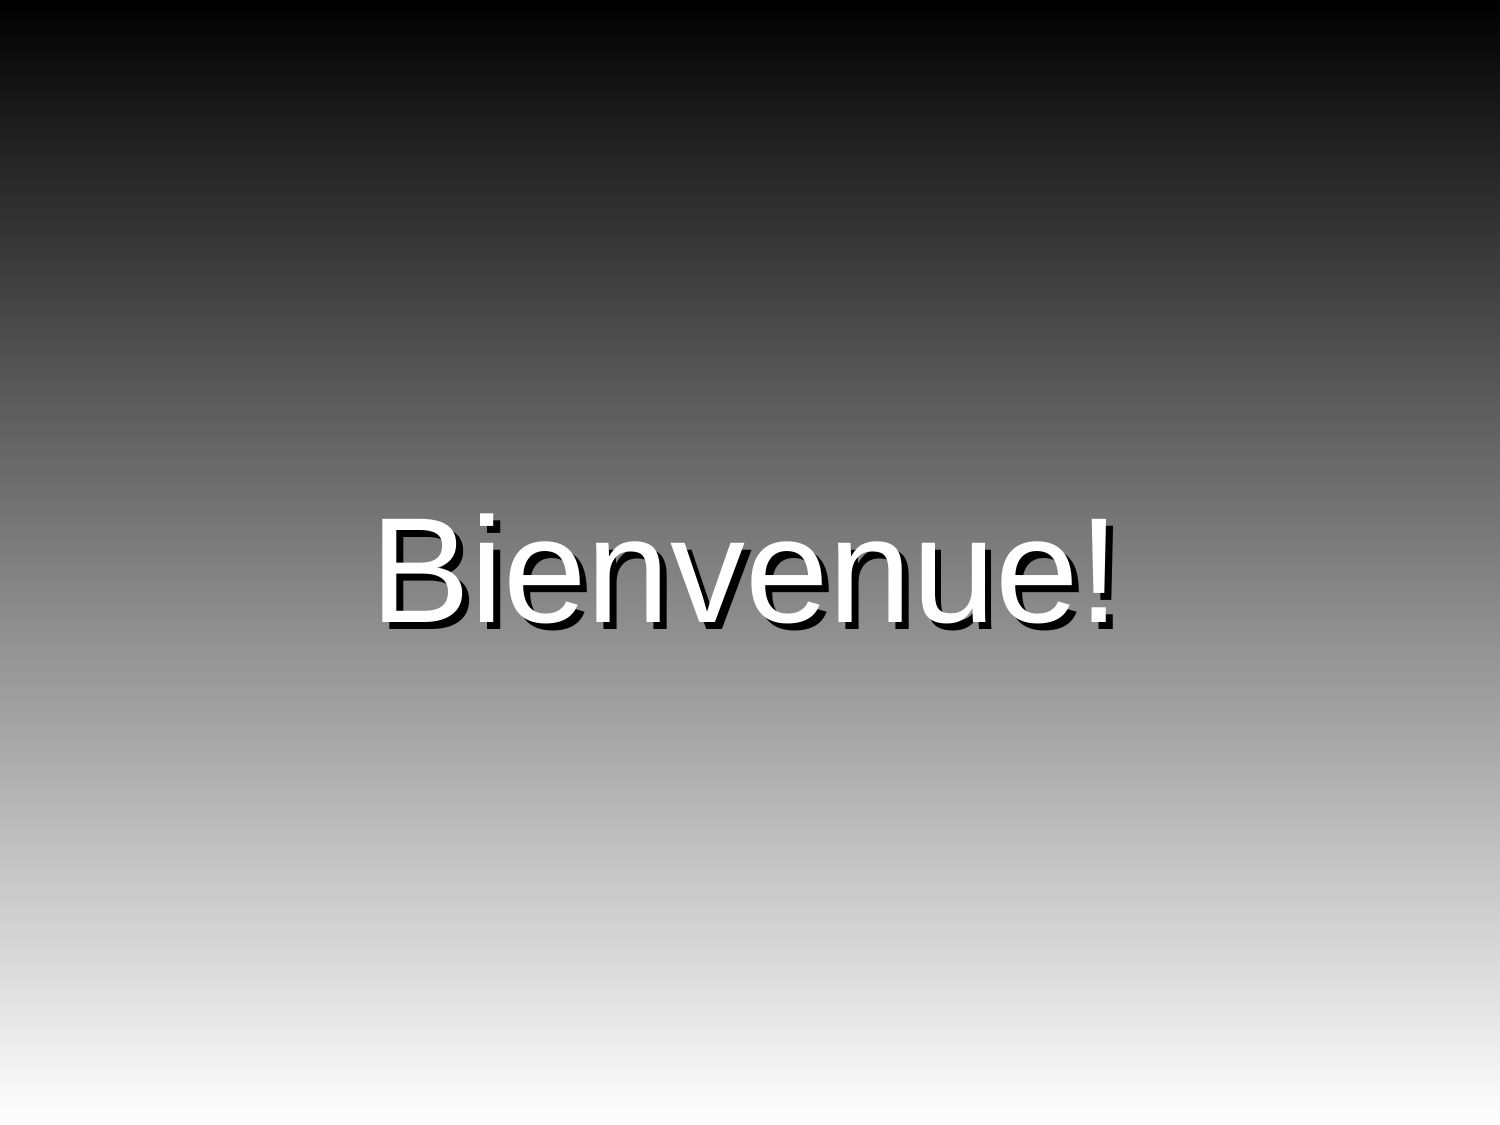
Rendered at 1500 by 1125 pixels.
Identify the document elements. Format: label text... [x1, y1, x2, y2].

title Bienvenue! [70, 153, 1421, 981]
